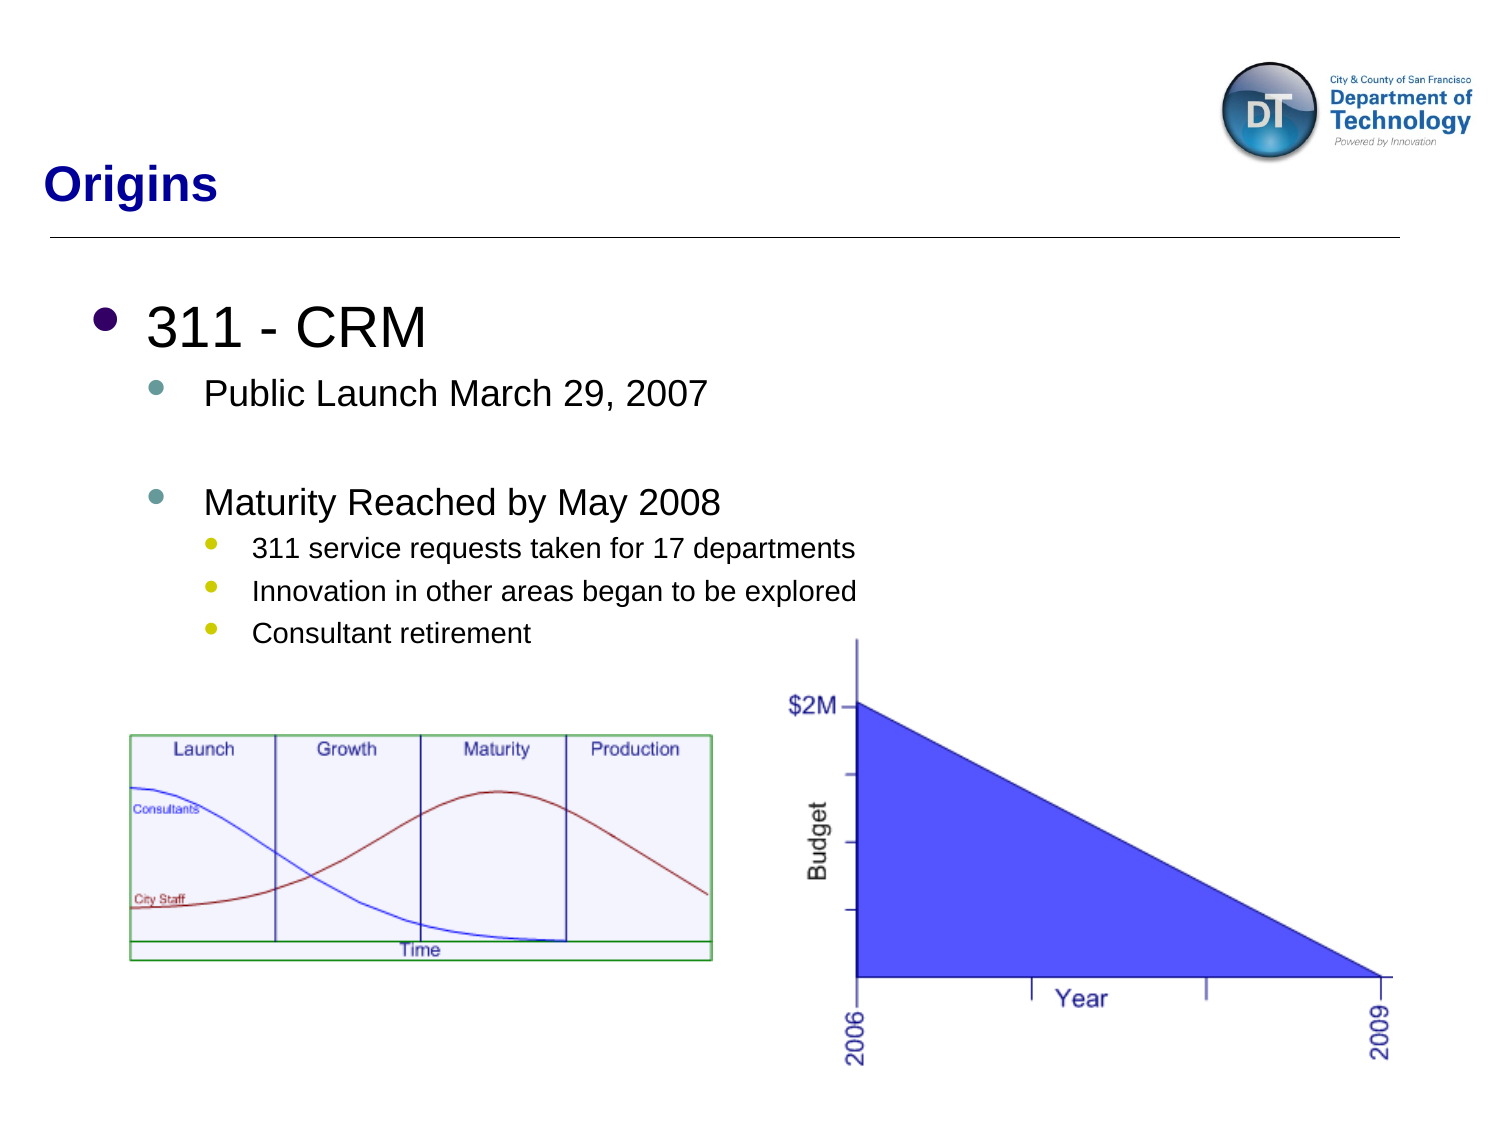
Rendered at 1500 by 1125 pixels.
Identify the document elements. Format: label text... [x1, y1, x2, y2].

list 311 - CRM Public Launch March 29, 2007 Maturity Reached by May 2008 311 service requests taken for 17 departments Innovation in other areas began to be explored Consultant retirement [75, 282, 1426, 1006]
picture [1216, 59, 1477, 167]
picture [787, 637, 1393, 1069]
title Origins [28, 117, 1104, 220]
picture [129, 734, 713, 963]
